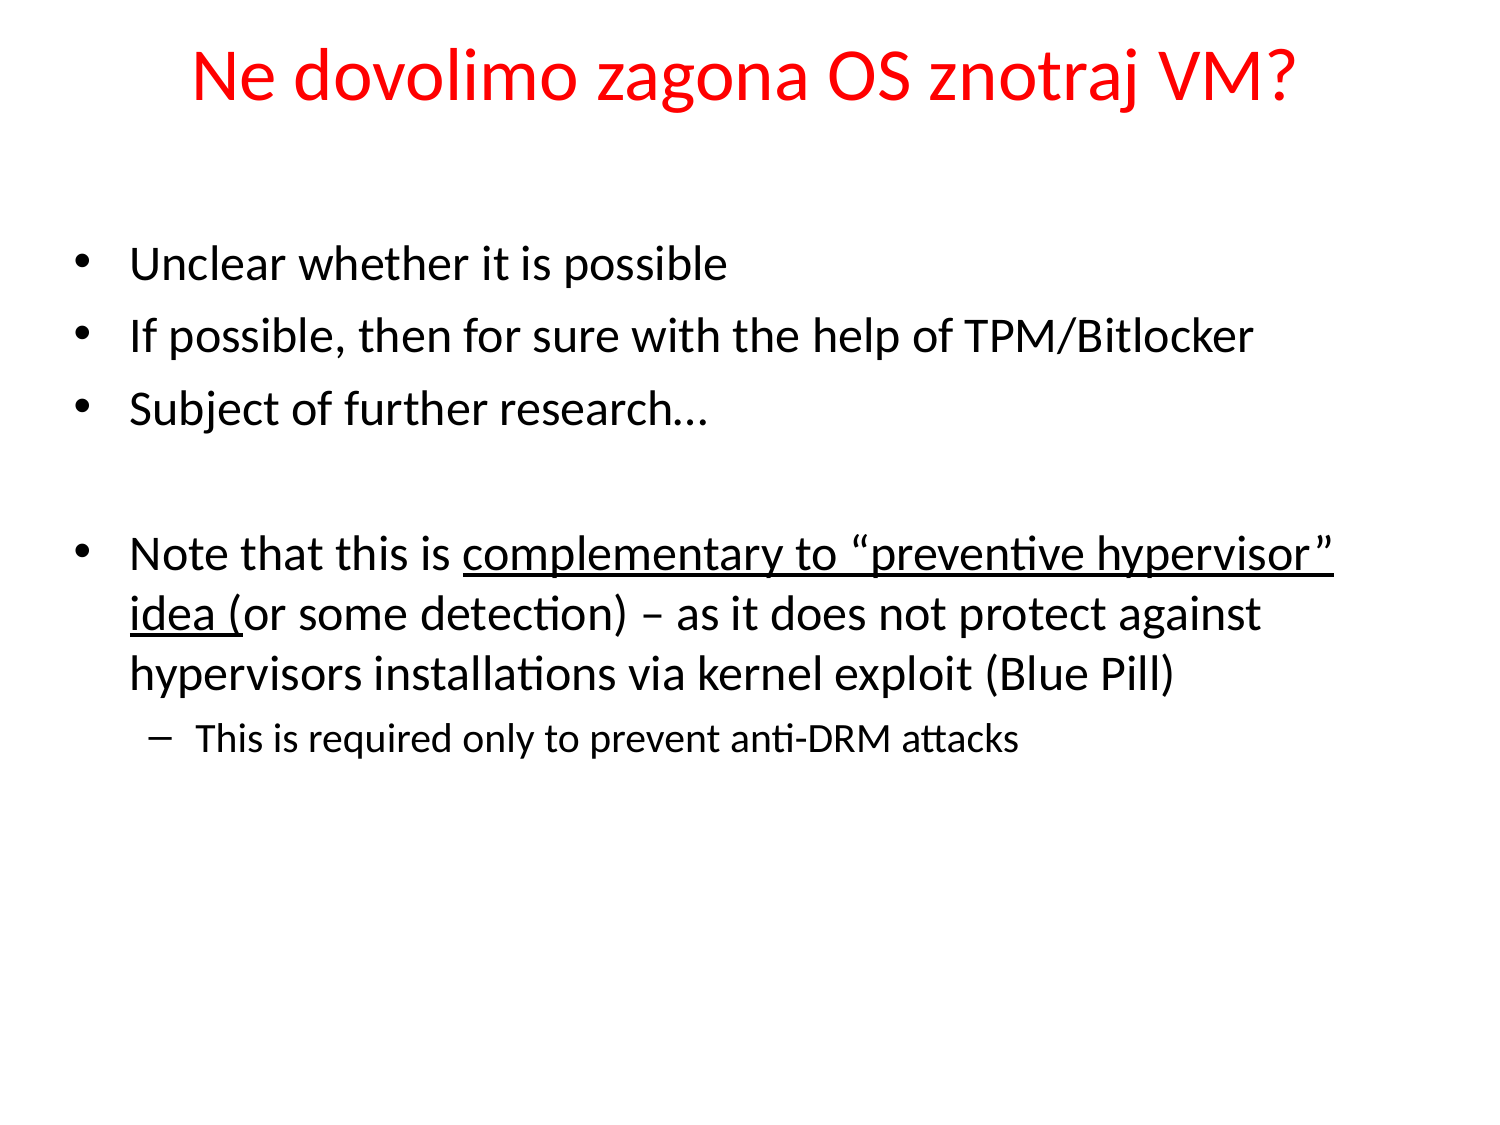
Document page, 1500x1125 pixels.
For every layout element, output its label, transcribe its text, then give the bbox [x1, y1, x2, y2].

list Unclear whether it is possible If possible, then for sure with the help of TPM/Bitlocker Subject of further research… Note that this is complementary to “preventive hypervisor” idea (or some detection) – as it does not protect against hypervisors installations via kernel exploit (Blue Pill) This is required only to prevent anti-DRM attacks [58, 222, 1409, 966]
title Ne dovolimo zagona OS znotraj VM? [70, 0, 1421, 141]
